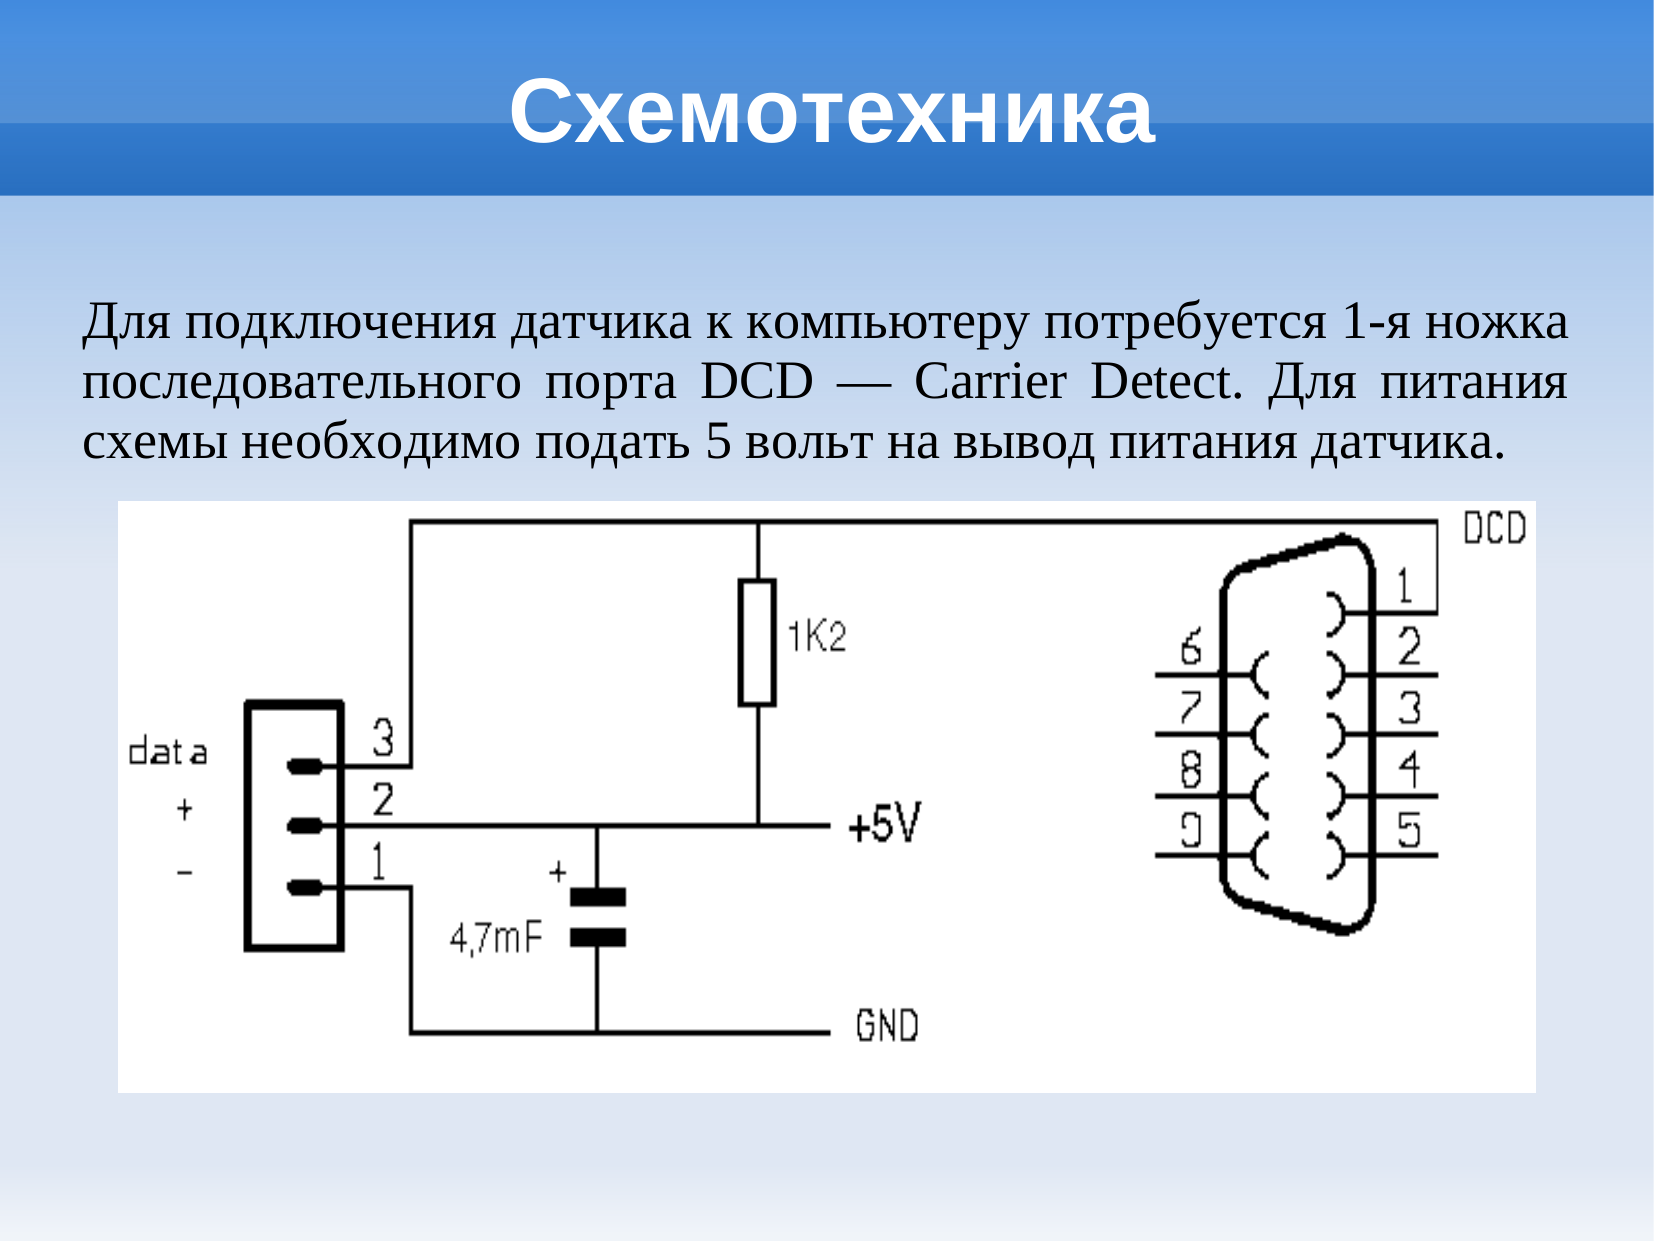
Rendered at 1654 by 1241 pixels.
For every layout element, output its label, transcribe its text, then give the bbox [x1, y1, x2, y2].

title Схемотехника [88, 14, 1577, 207]
list Для подключения датчика к компьютеру потребуется 1-я ножка последовательного порта DCD ― Carrier Detect. Для питания схемы необходимо подать 5 вольт на вывод питания датчика. [82, 290, 1571, 1094]
picture [0, 0, 1654, 1241]
